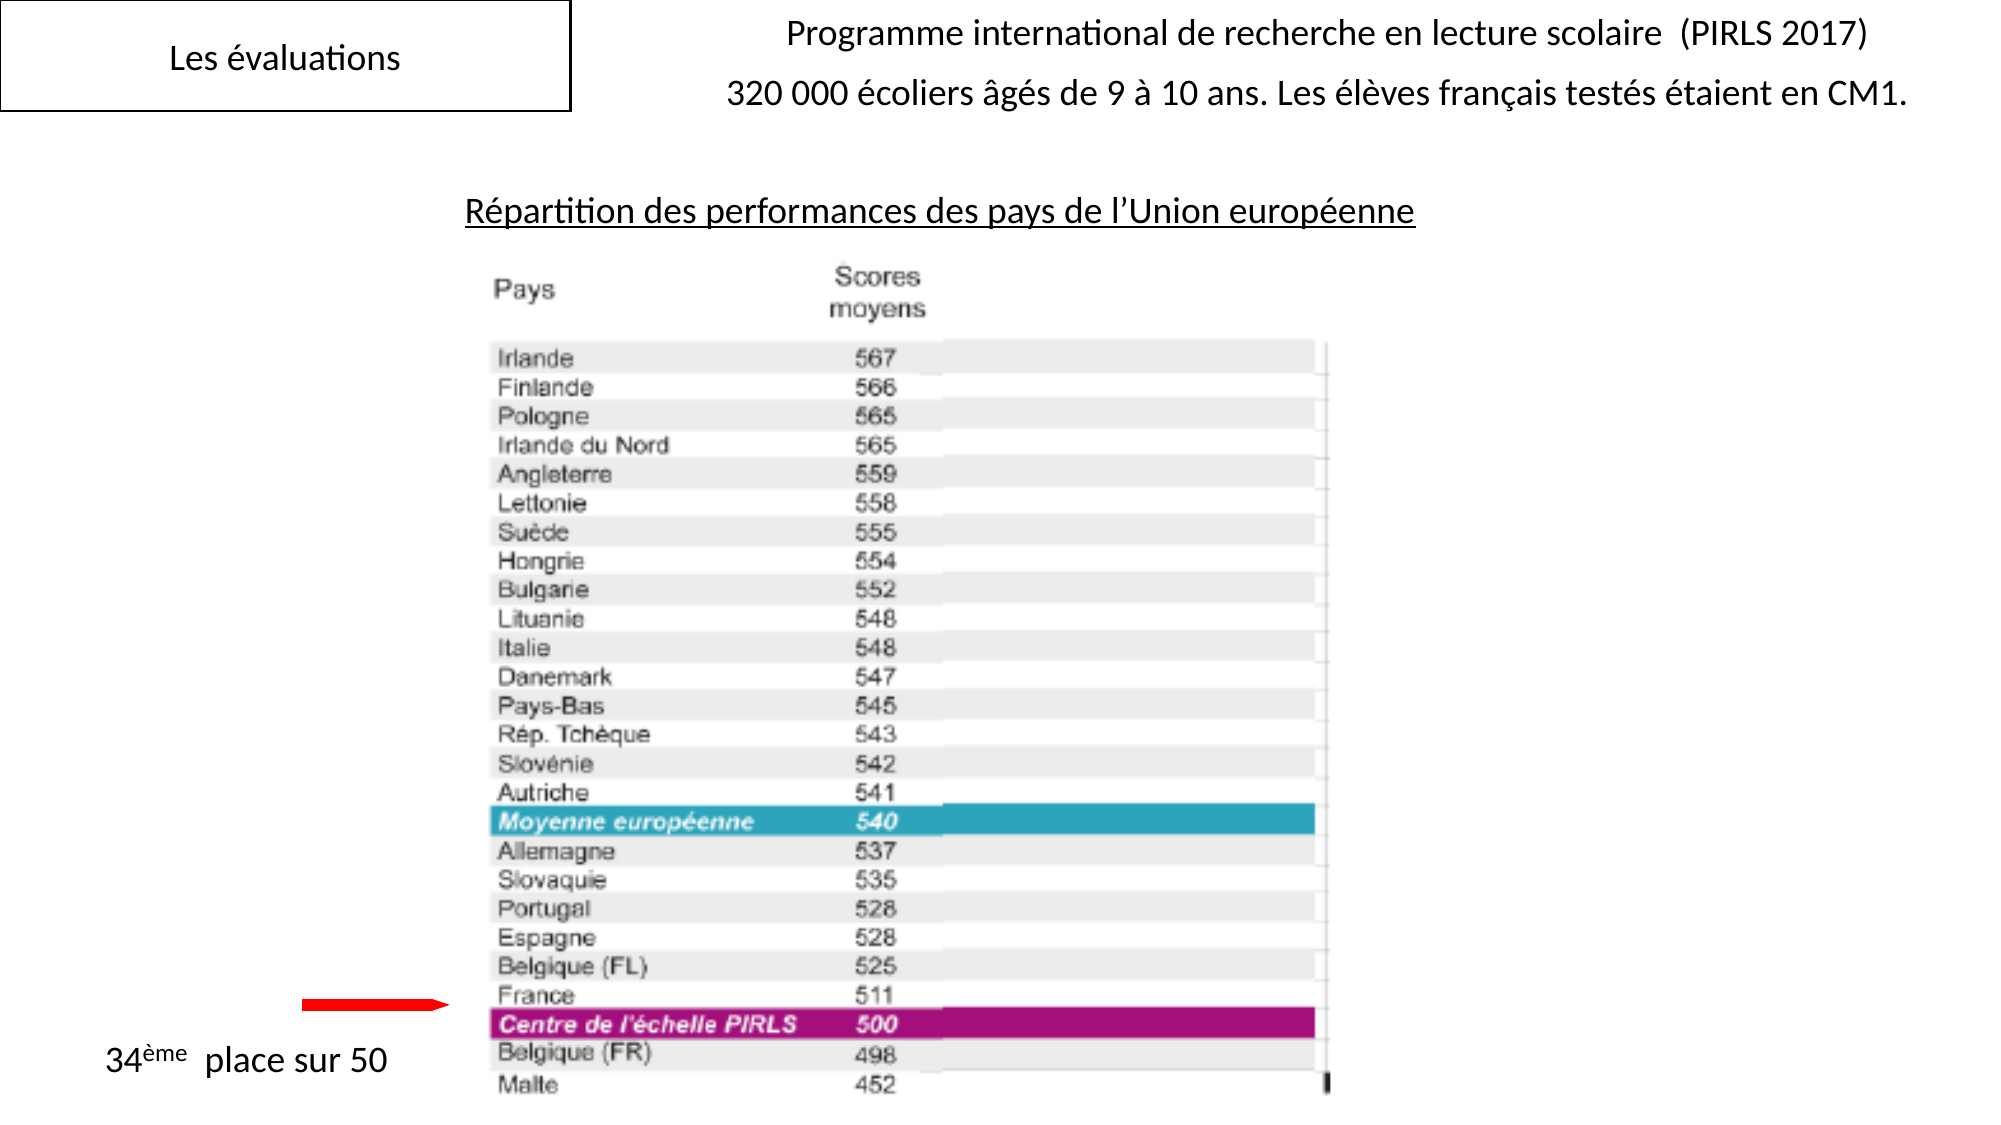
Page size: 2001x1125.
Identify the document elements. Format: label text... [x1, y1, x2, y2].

picture [449, 239, 1331, 1096]
text_box 320 000 écoliers âgés de 9 à 10 ans. Les élèves français testés étaient en CM1. [711, 61, 2000, 121]
text_box Répartition des performances des pays de l’Union européenne [450, 179, 1431, 239]
text_box 34ème place sur 50 [90, 1028, 403, 1088]
text_box Les évaluations [0, 0, 571, 111]
text_box Programme international de recherche en lecture scolaire (PIRLS 2017) [771, 0, 2000, 60]
